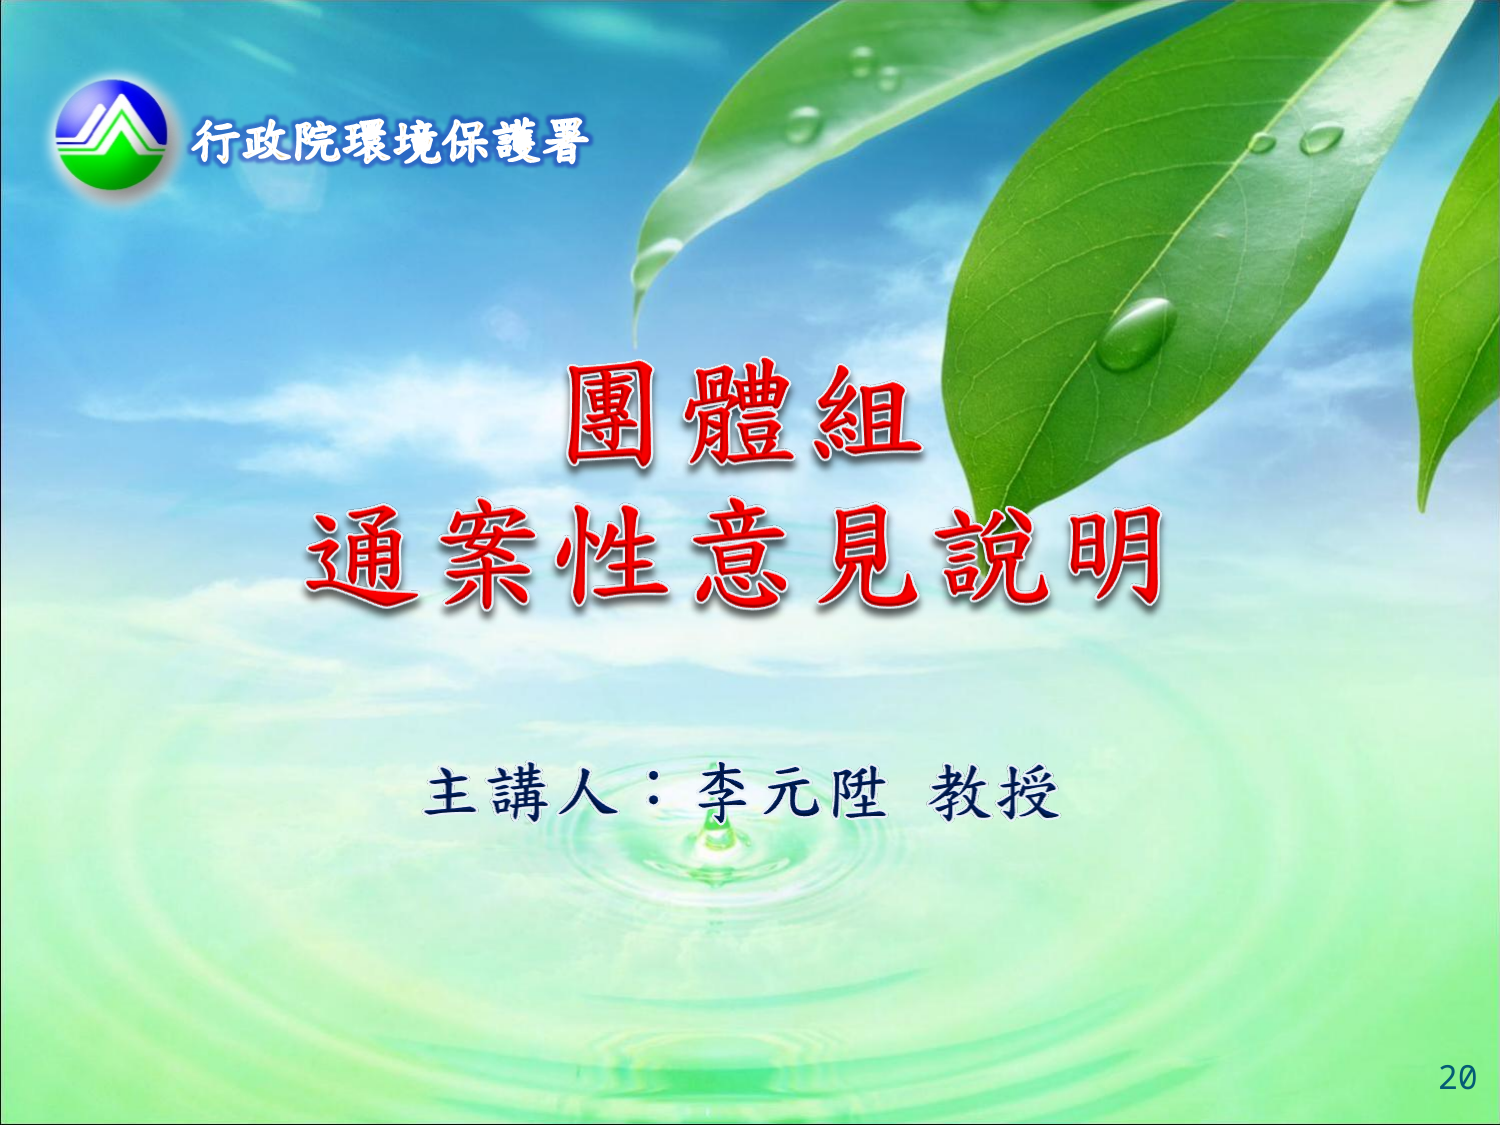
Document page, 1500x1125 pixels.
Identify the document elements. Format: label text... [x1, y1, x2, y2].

picture [0, 0, 1500, 1125]
text_box <編號> [1387, 1023, 1478, 1102]
